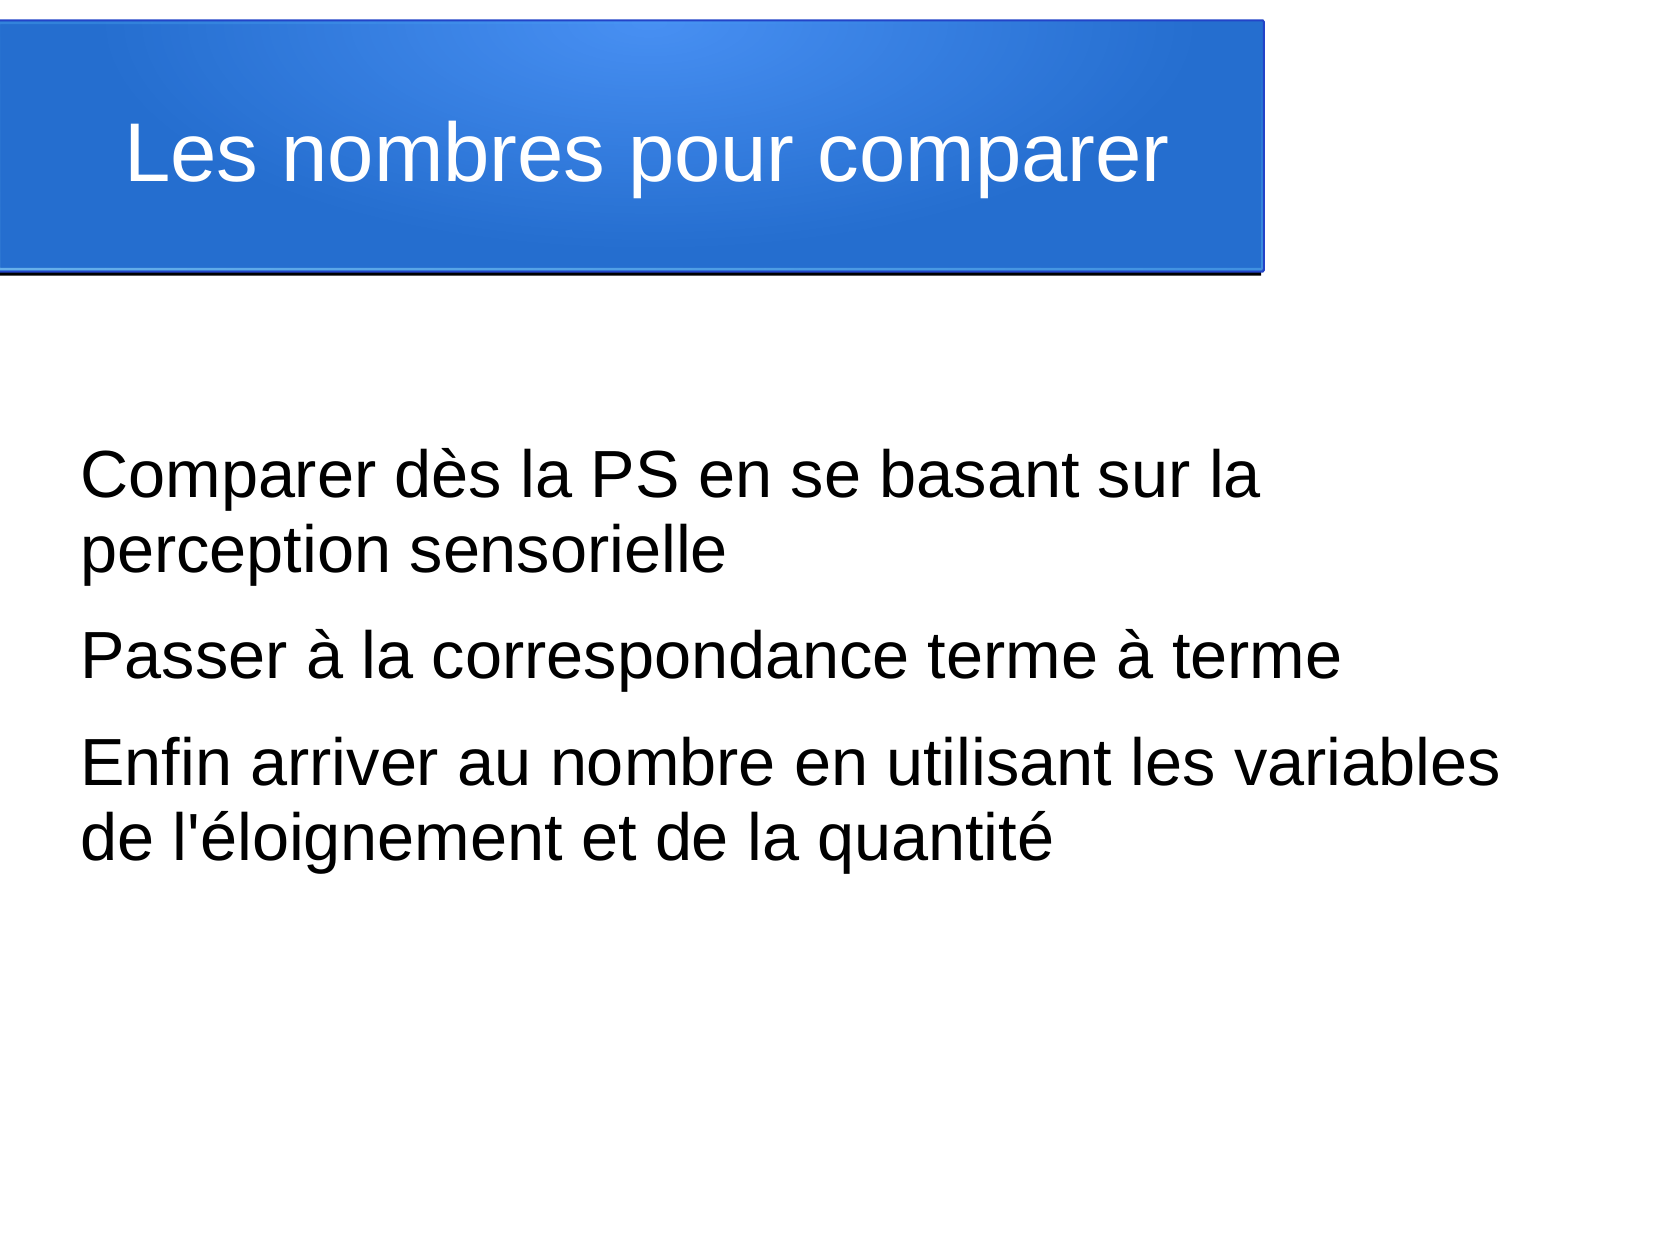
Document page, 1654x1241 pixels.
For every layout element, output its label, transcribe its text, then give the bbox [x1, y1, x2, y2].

list Comparer dès la PS en se basant sur la perception sensorielle Passer à la correspondance terme à terme Enfin arriver au nombre en utilisant les variables de l'éloignement et de la quantité [80, 437, 1536, 993]
title Les nombres pour comparer [0, 49, 1227, 257]
